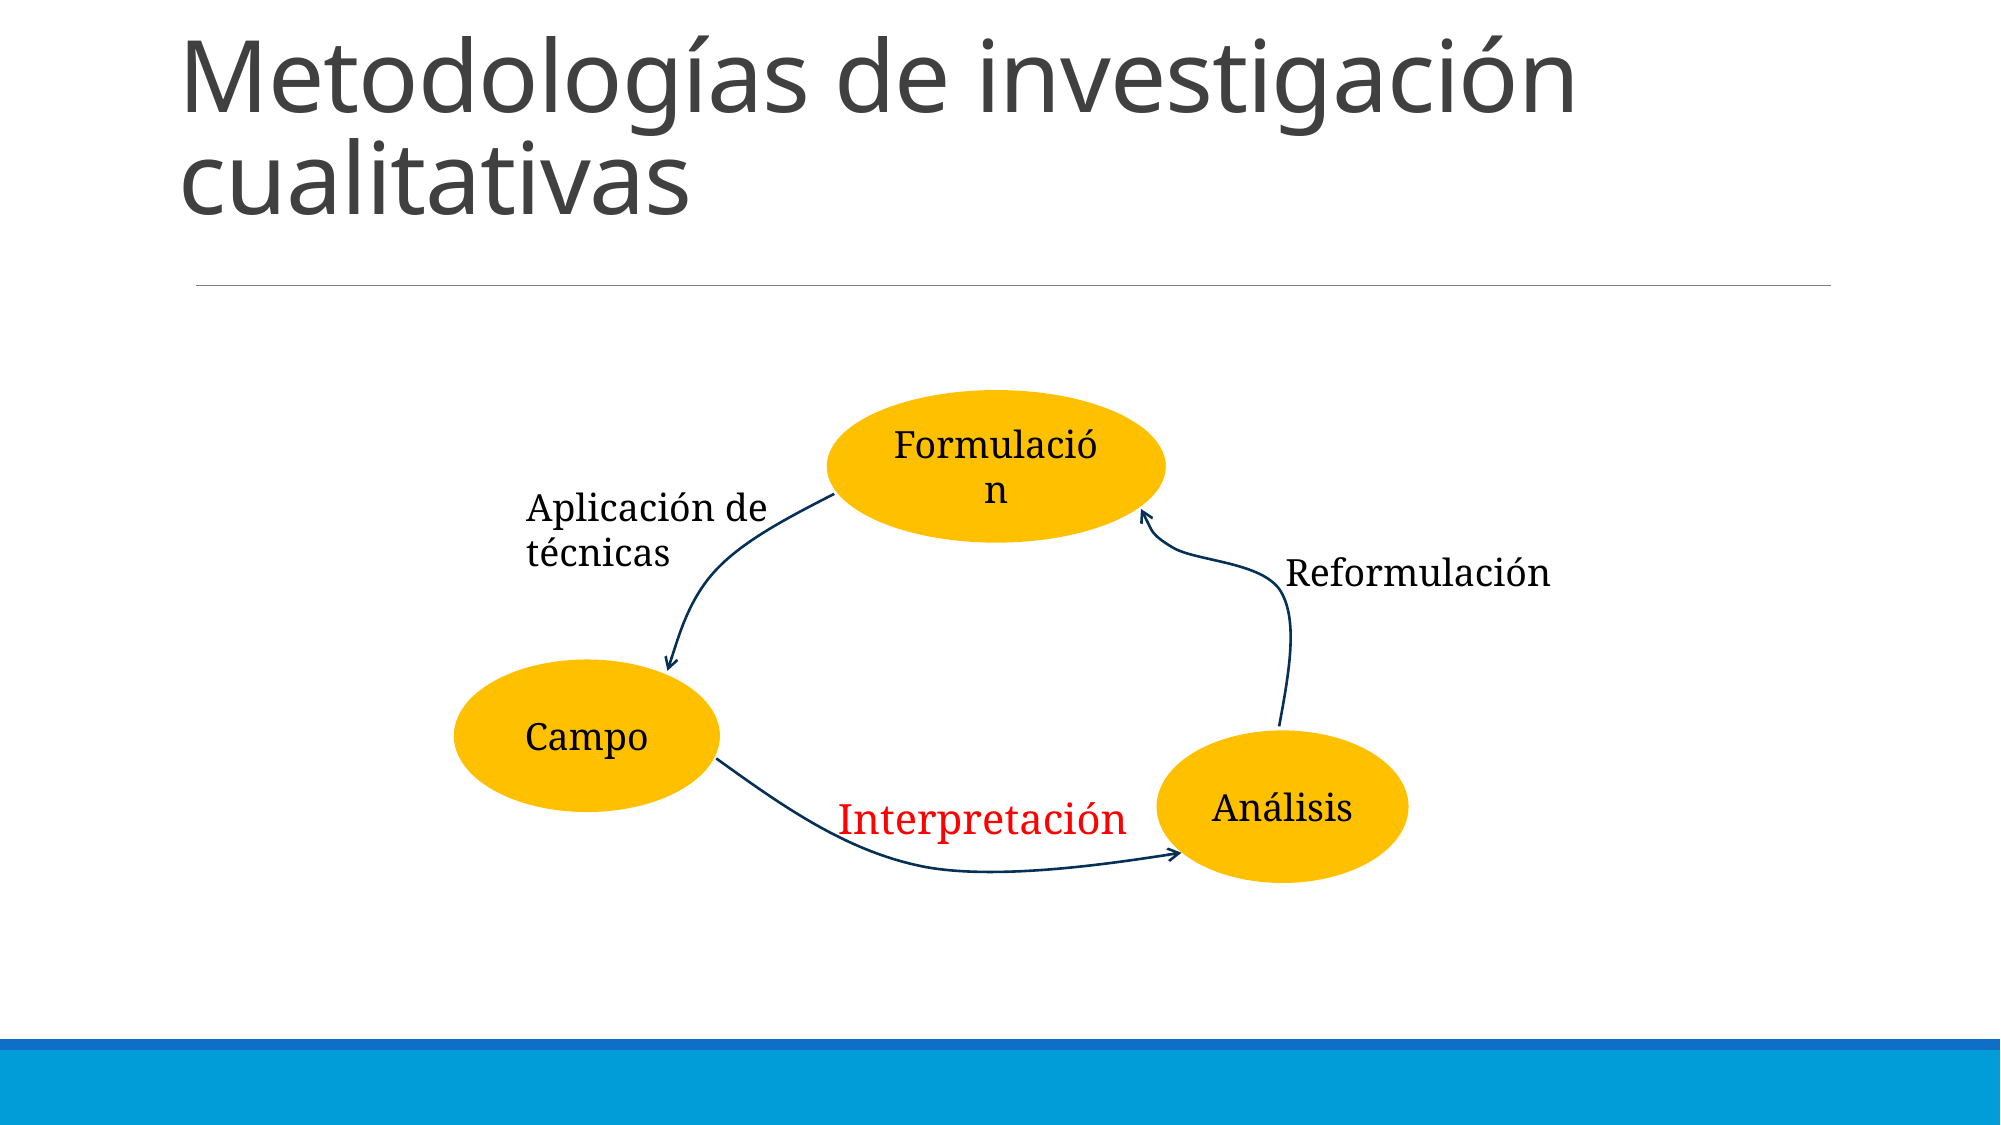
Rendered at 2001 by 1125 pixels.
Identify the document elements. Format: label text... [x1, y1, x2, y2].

text_box Interpretación [823, 785, 1143, 851]
text_box Análisis [1157, 731, 1408, 882]
text_box Reformulación [1270, 541, 1567, 601]
title Metodologías de investigación cualitativas [164, 106, 1836, 243]
text_box Campo [455, 660, 719, 811]
text_box Formulación [828, 391, 1165, 542]
text_box Aplicación de técnicas [511, 476, 783, 582]
list [203, 307, 1854, 1019]
